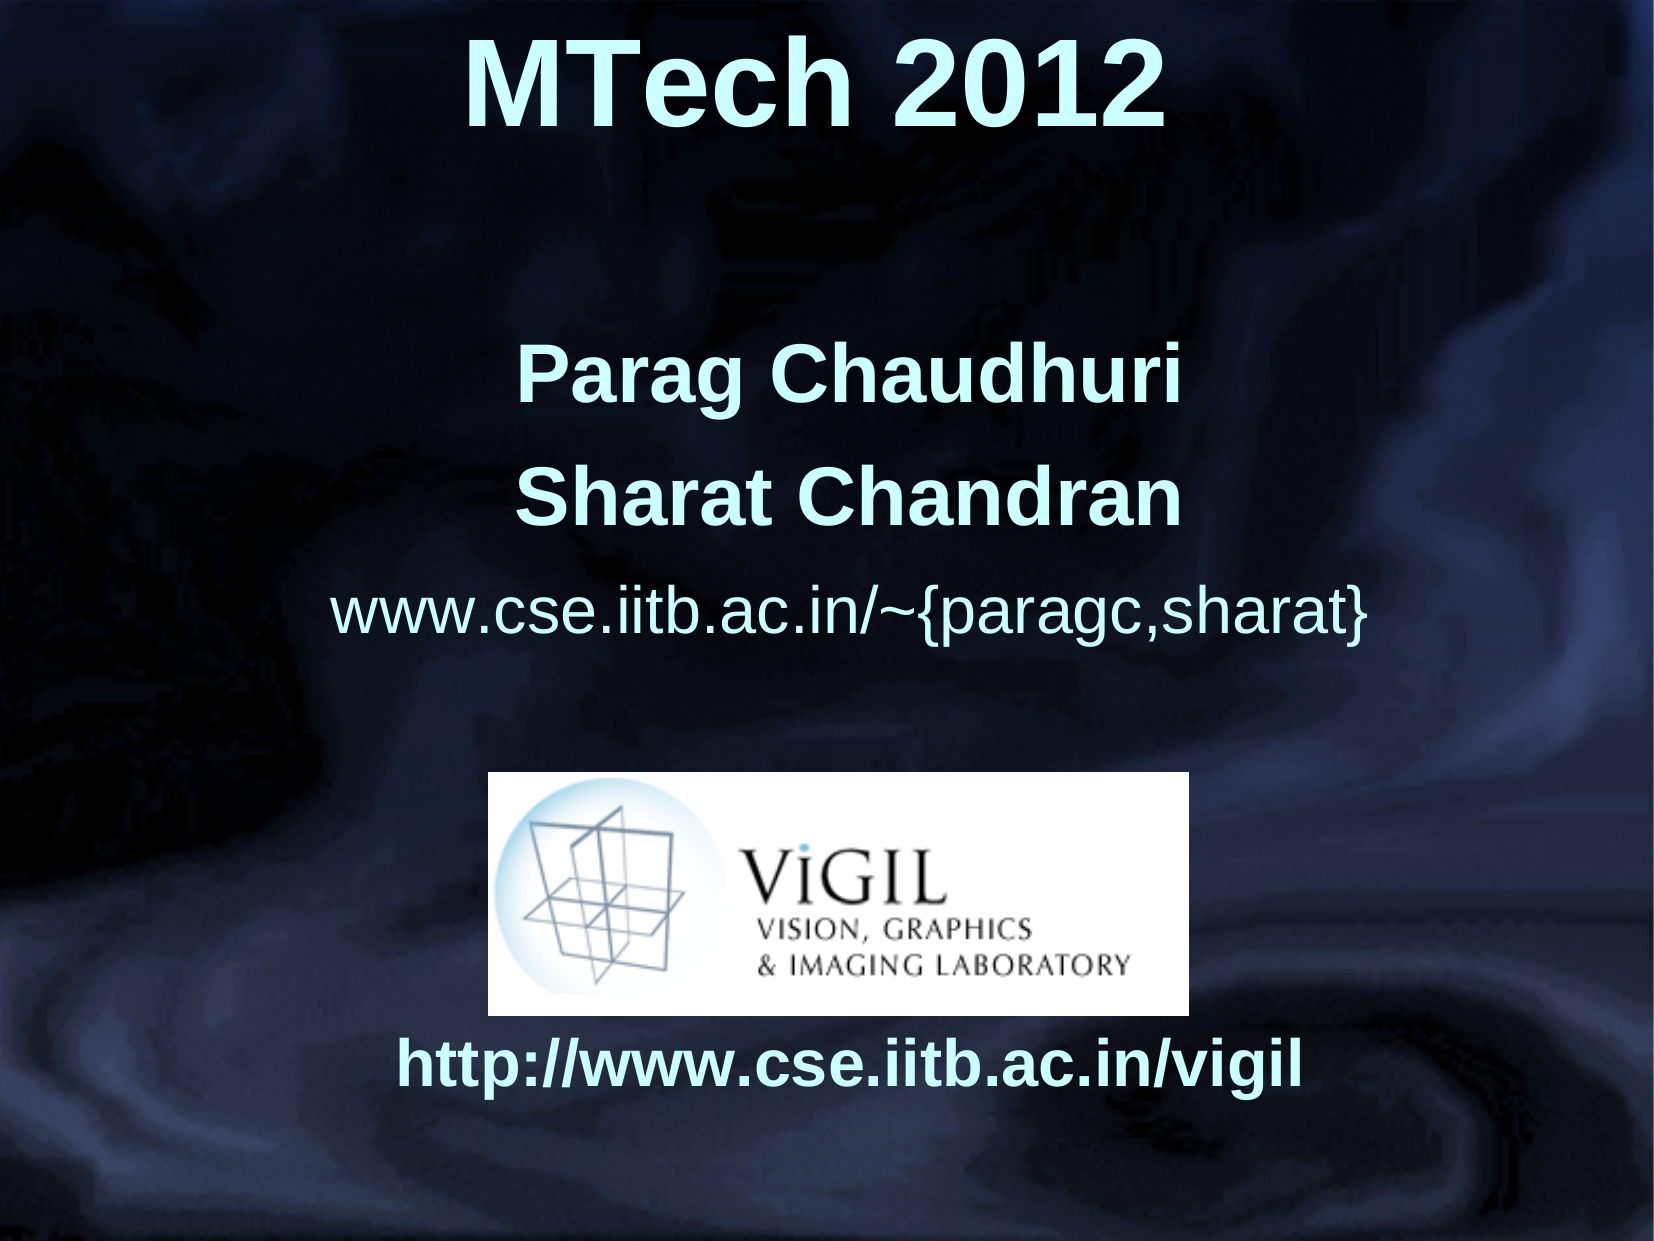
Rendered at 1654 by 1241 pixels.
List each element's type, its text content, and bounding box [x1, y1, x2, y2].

list Parag Chaudhuri Sharat Chandran www.cse.iitb.ac.in/~{paragc,sharat} http://www.cse.iitb.ac.in/vigil [147, 327, 1483, 1150]
picture [0, 0, 1654, 1241]
title MTech 2012 [153, 13, 1512, 293]
